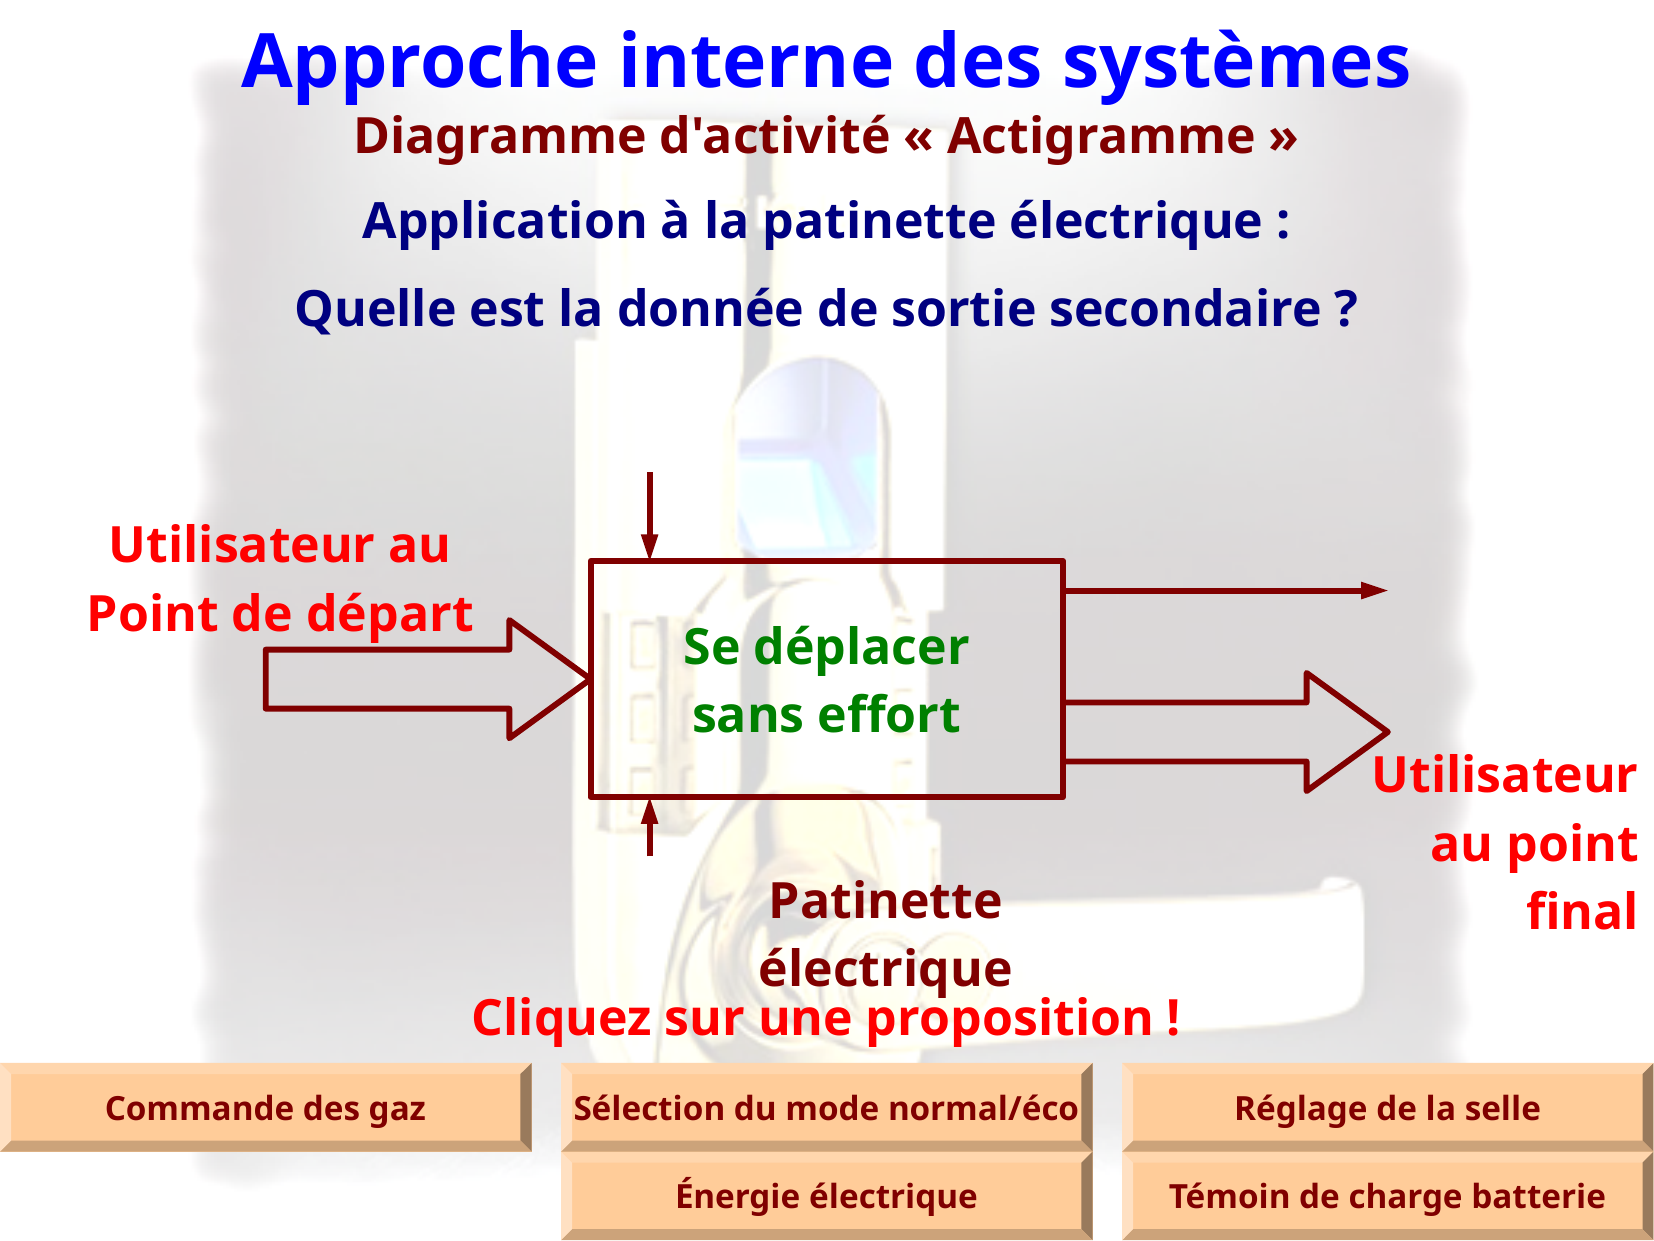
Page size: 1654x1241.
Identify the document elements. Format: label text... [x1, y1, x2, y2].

text_box Témoin de charge batterie [1134, 1163, 1642, 1229]
text_box Commande des gaz [12, 1075, 520, 1140]
text_box Cliquez sur une proposition ! [0, 974, 1654, 1059]
text_box Patinette électrique [620, 854, 1152, 946]
text_box Quelle est la donnée de sortie secondaire ? [0, 265, 1654, 351]
text_box Application à la patinette électrique : [0, 178, 1654, 262]
text_box Utilisateur au Point de départ [0, 502, 562, 656]
text_box Utilisateur au Point de départ [269, 628, 552, 656]
text_box Se déplacer sans effort [590, 561, 1063, 798]
text_box Utilisateur au point final [1299, 732, 1654, 886]
text_box Énergie électrique [573, 1163, 1081, 1229]
text_box Utilisateur au point final [1299, 732, 1381, 784]
text_box Sélection du mode normal/éco [573, 1075, 1081, 1140]
text_box Diagramme d'activité « Actigramme » [0, 92, 1654, 178]
text_box Réglage de la selle [1134, 1075, 1642, 1140]
